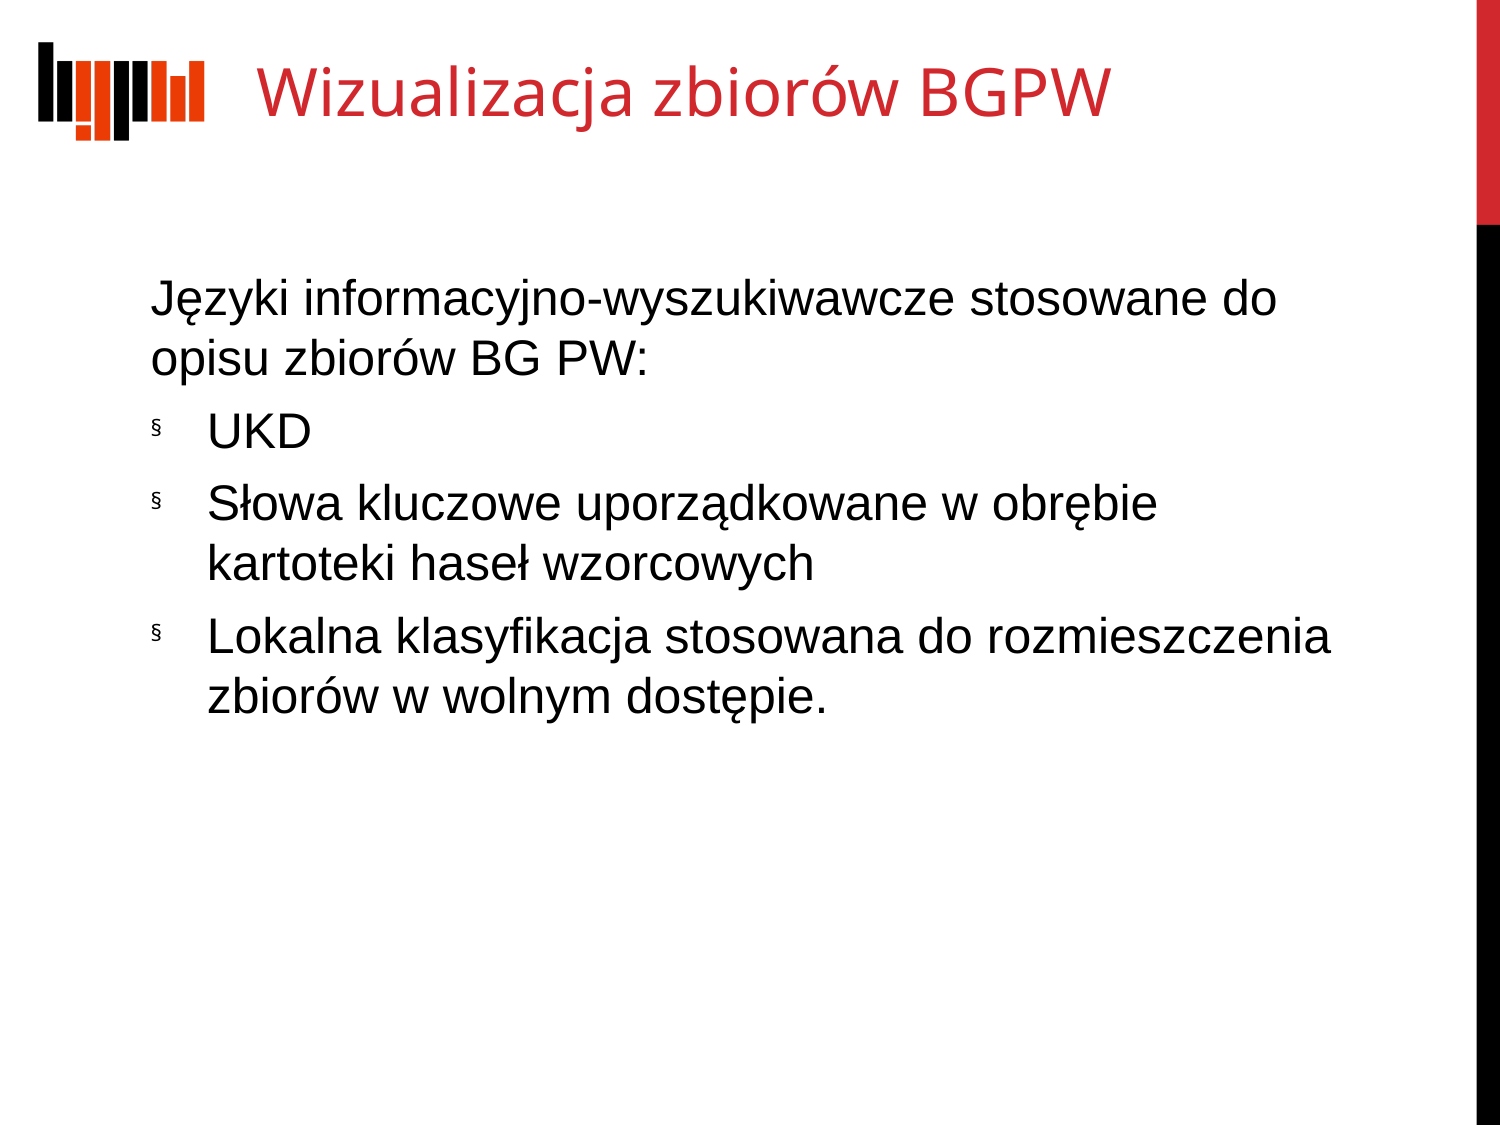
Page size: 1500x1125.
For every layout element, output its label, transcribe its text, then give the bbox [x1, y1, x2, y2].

list Języki informacyjno-wyszukiwawcze stosowane do opisu zbiorów BG PW: UKD Słowa kluczowe uporządkowane w obrębie kartoteki haseł wzorcowych Lokalna klasyfikacja stosowana do rozmieszczenia zbiorów w wolnym dostępie. [135, 258, 1375, 1001]
title Wizualizacja zbiorów BGPW [242, 42, 1447, 174]
picture [4, 8, 238, 174]
